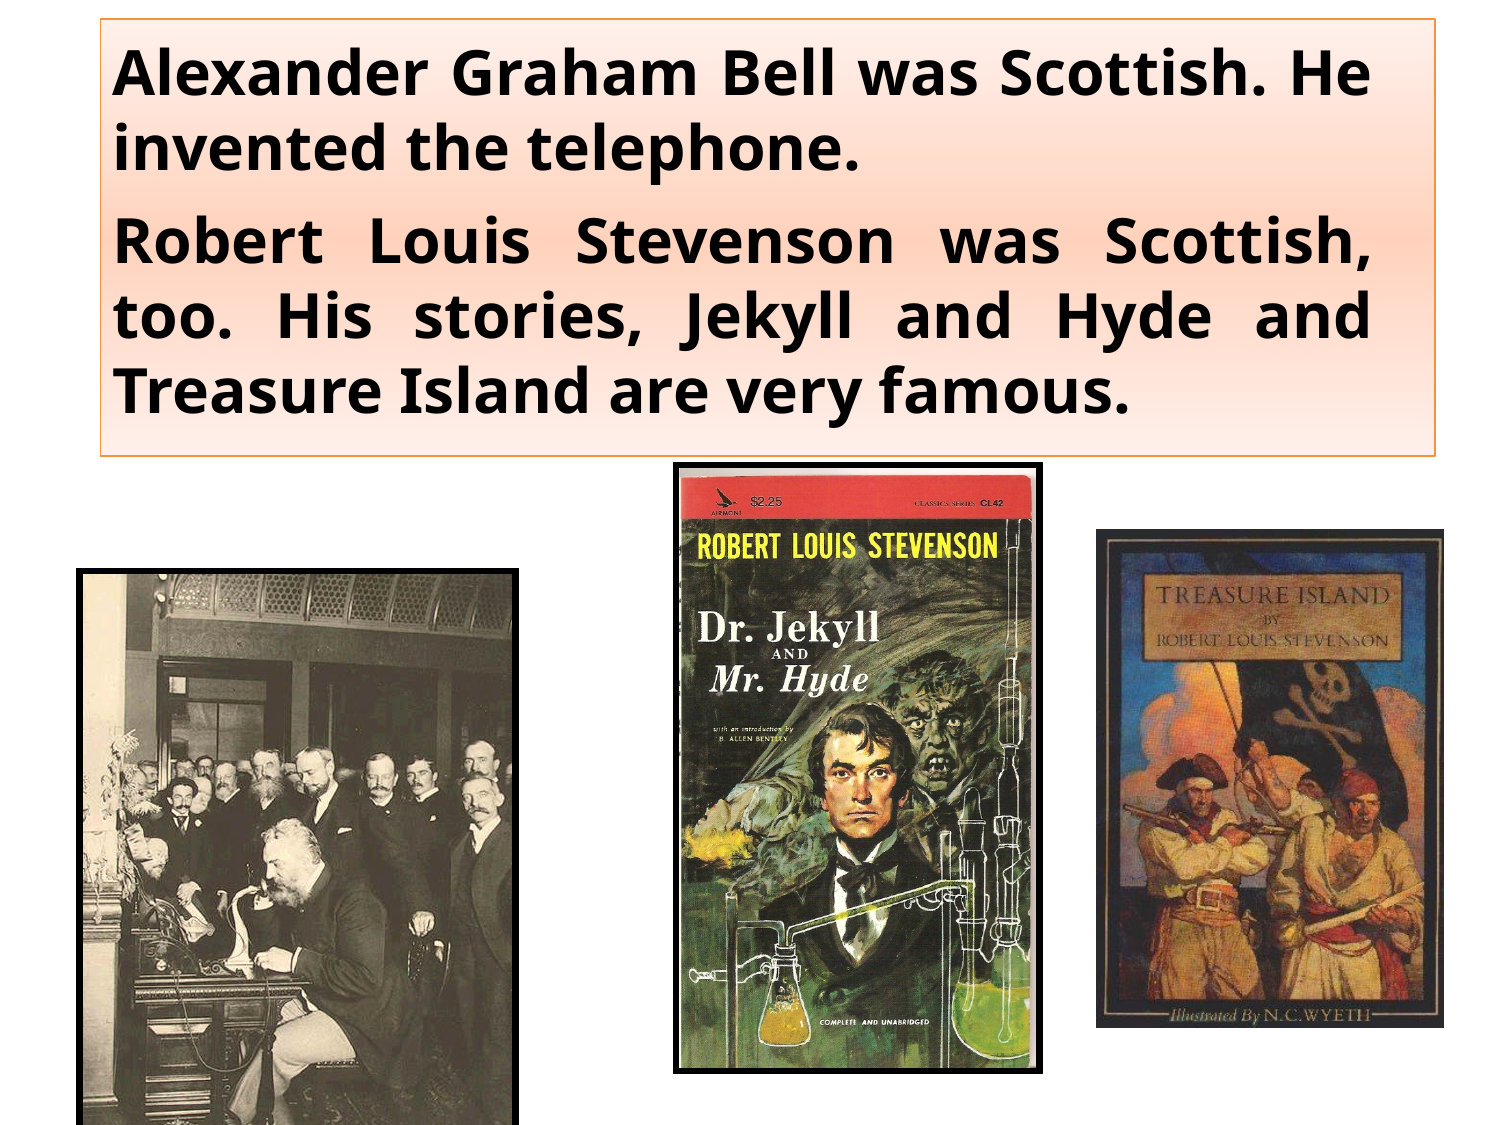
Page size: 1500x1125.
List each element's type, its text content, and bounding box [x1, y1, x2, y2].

picture [1096, 529, 1444, 1028]
picture [82, 574, 513, 1125]
text_box Alexander Graham Bell was Scottish. He invented the telephone. Robert Louis Stevenson was Scottish, too. His stories, Jekyll and Hyde and Treasure Island are very famous. [97, 25, 1390, 434]
picture [679, 468, 1037, 1068]
text_box [100, 19, 1436, 457]
